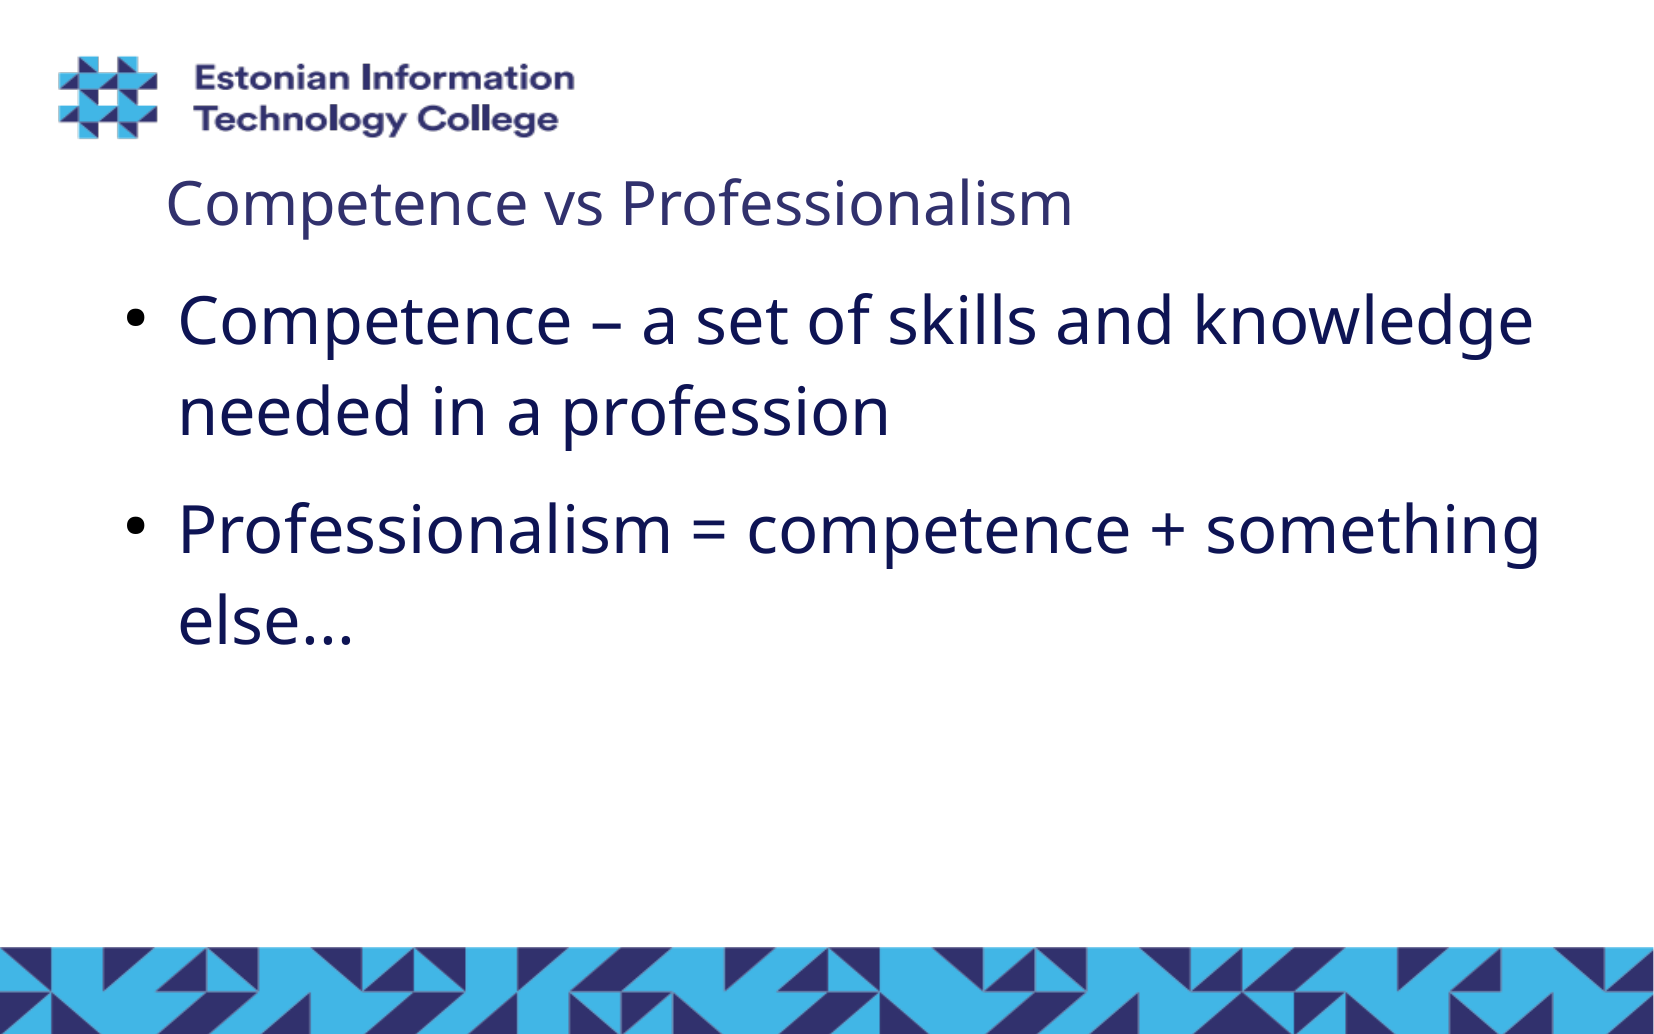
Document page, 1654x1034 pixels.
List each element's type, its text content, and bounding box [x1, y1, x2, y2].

title Competence vs Professionalism [165, 147, 1217, 256]
list Competence – a set of skills and knowledge needed in a profession Professionalism = competence + something else... [106, 273, 1571, 934]
